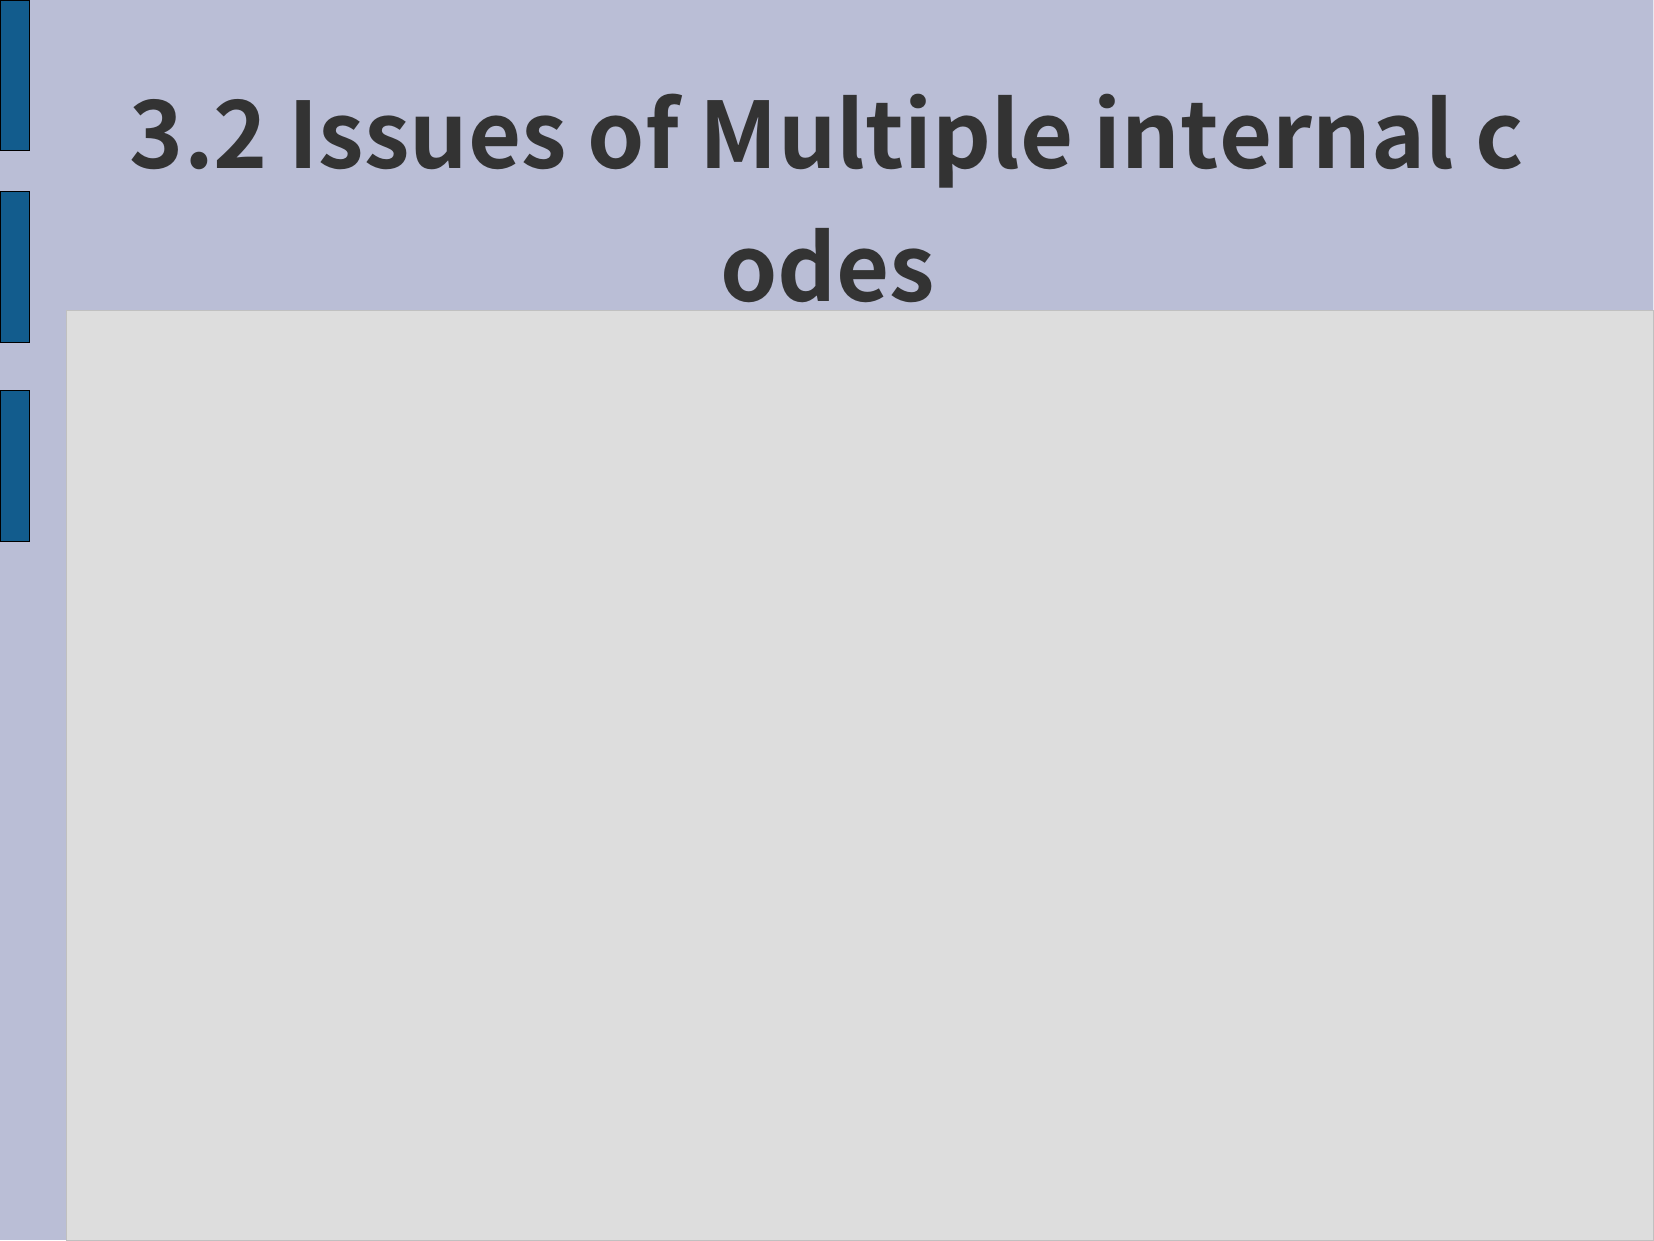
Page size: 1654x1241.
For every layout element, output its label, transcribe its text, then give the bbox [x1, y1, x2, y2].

title 3.2 Issues of Multiple internal codes [121, 91, 1534, 299]
